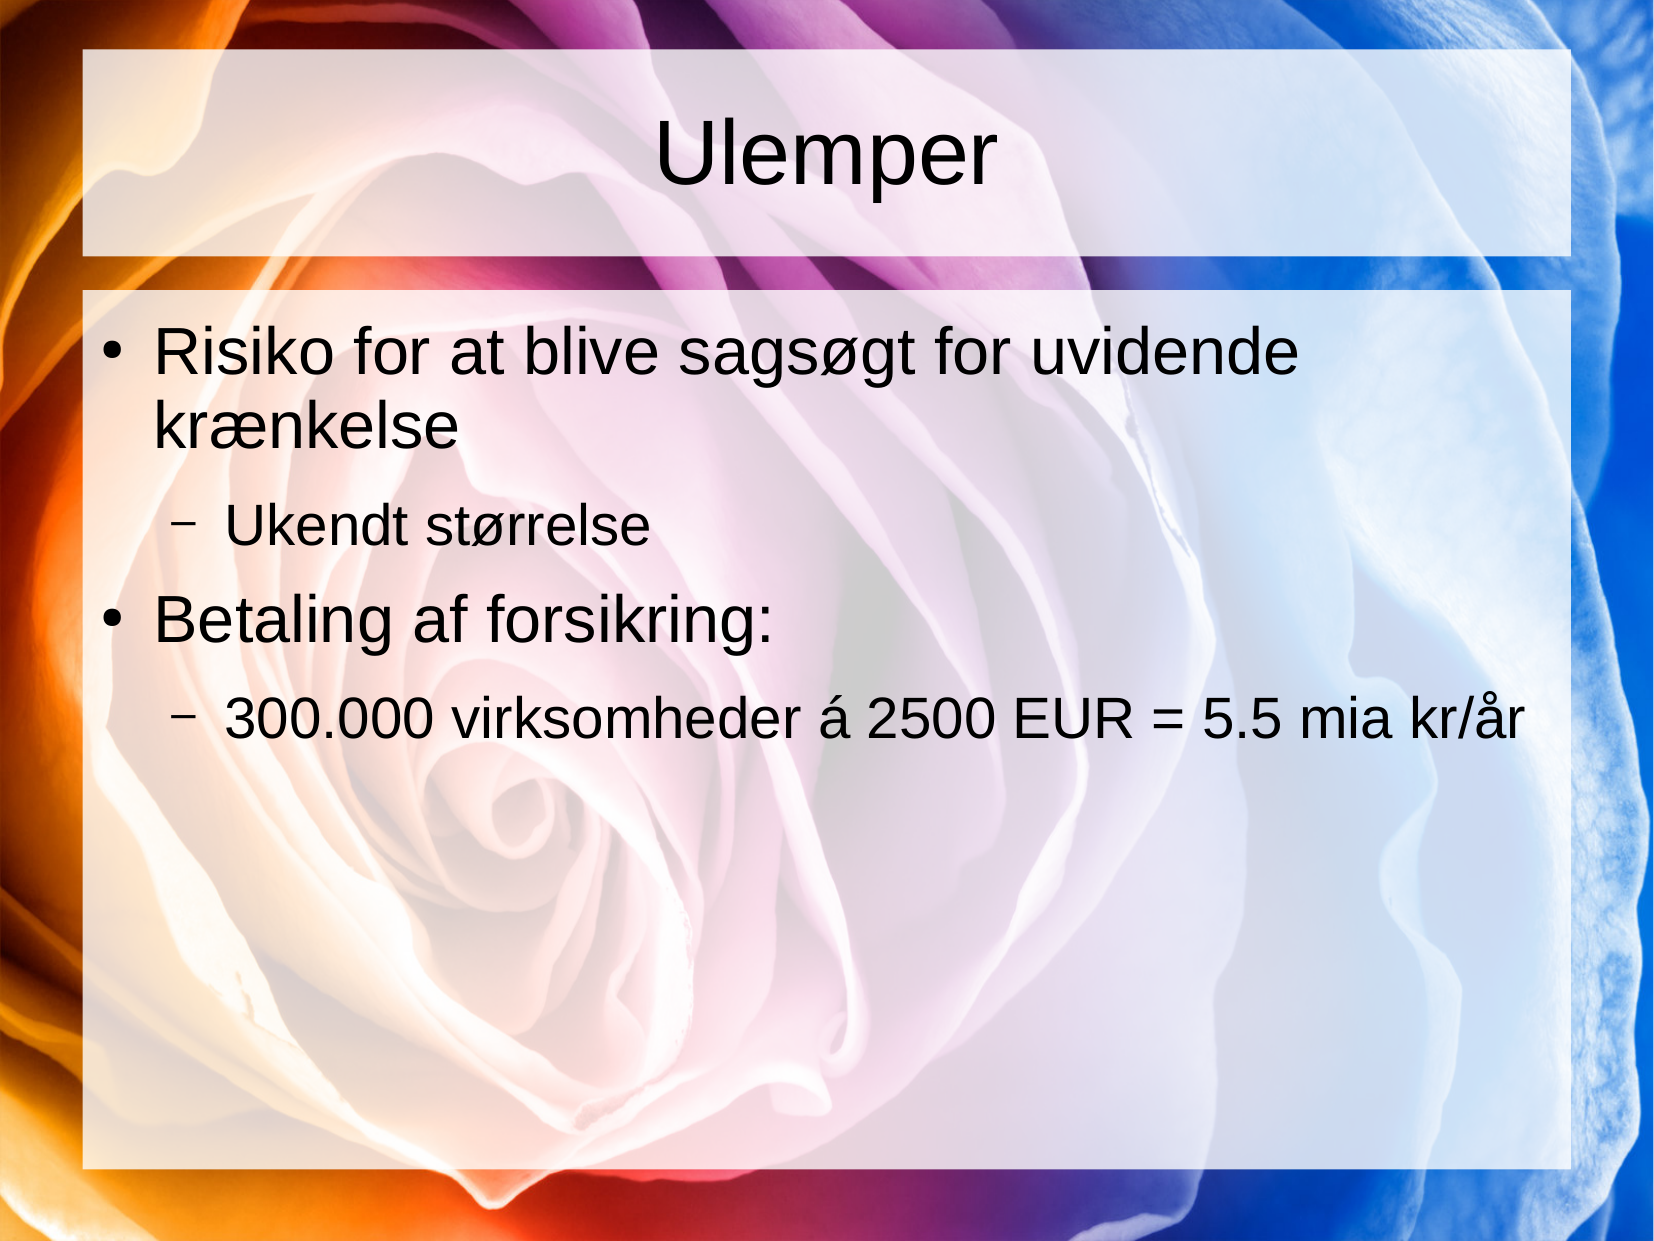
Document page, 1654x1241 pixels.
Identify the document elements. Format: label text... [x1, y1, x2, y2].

picture [0, 0, 1654, 1241]
list Risiko for at blive sagsøgt for uvidende krænkelse Ukendt størrelse Betaling af forsikring: 300.000 virksomheder á 2500 EUR = 5.5 mia kr/år [82, 290, 1571, 1170]
title Ulemper [82, 49, 1571, 257]
